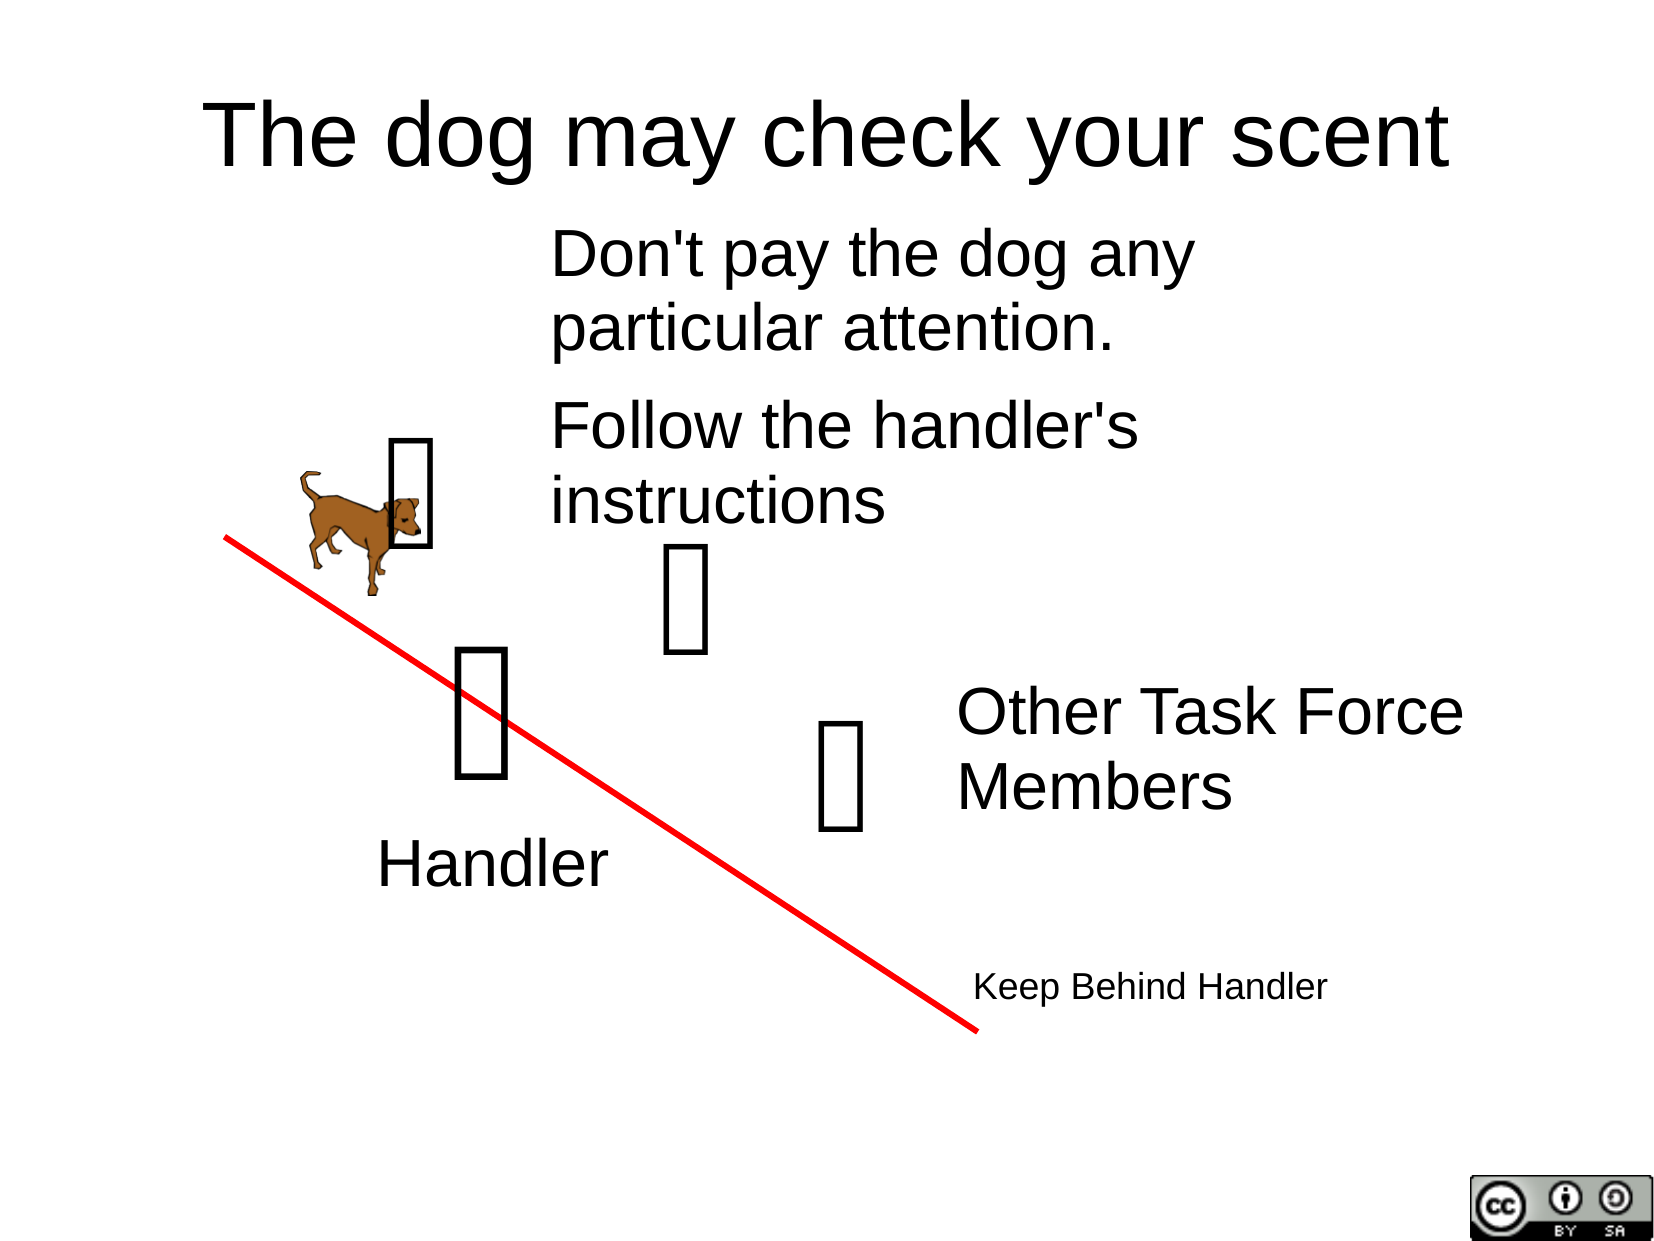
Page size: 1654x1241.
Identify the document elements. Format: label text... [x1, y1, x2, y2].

text_box Keep Behind Handler [958, 957, 1344, 1015]
text_box Don't pay the dog any particular attention. Follow the handler's instructions [535, 208, 1233, 546]
text_box  [644, 546, 841, 714]
text_box Other Task Force Members [941, 666, 1483, 832]
picture [300, 471, 369, 596]
text_box  [799, 709, 996, 891]
text_box  [433, 634, 664, 849]
text_box  [369, 426, 566, 608]
title The dog may check your scent [82, 39, 1571, 232]
text_box Handler [361, 819, 626, 909]
picture [1470, 1175, 1654, 1241]
